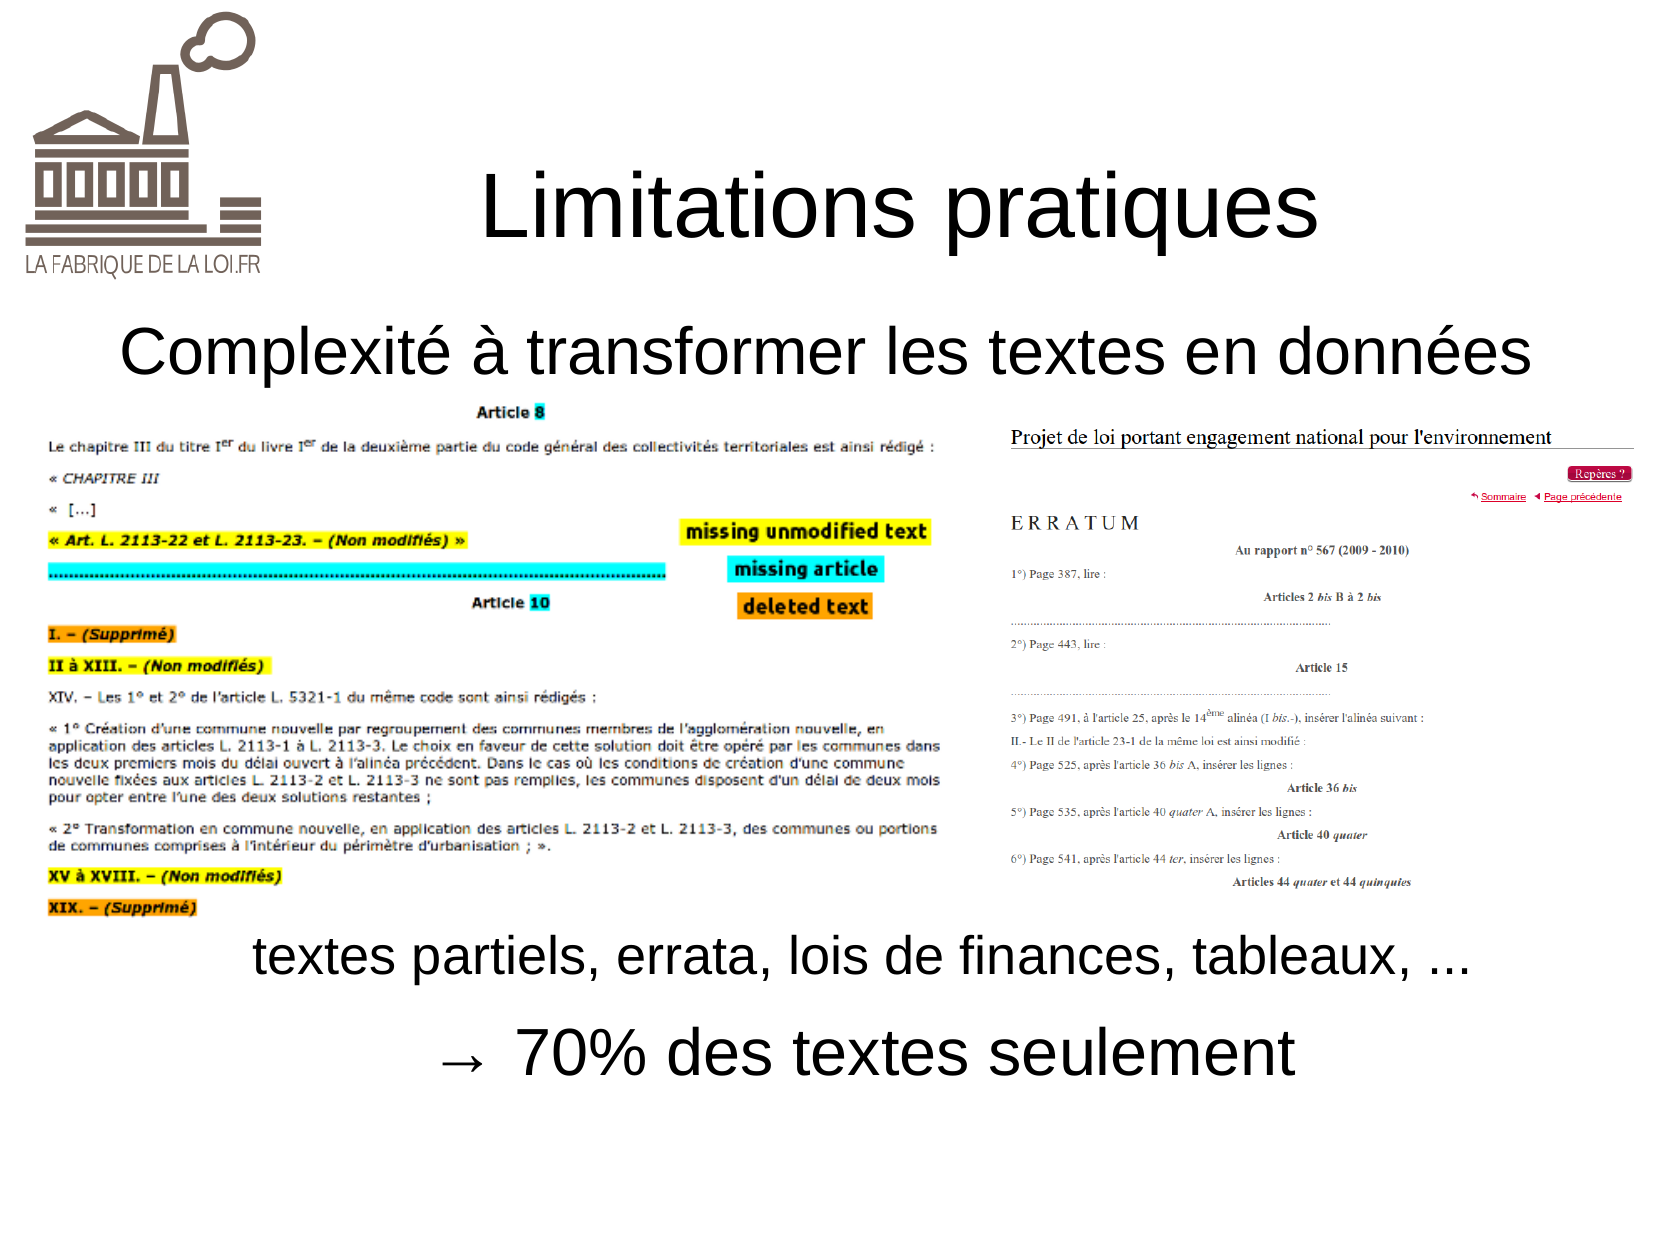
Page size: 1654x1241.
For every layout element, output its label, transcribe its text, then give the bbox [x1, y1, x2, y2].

title Limitations pratiques [206, 102, 1595, 310]
picture [1003, 419, 1644, 893]
picture [35, 395, 955, 928]
picture [0, 0, 284, 284]
list Complexité à transformer les textes en données textes partiels, errata, lois de finances, tableaux, ... → 70% des textes seulement [11, 313, 1644, 1133]
